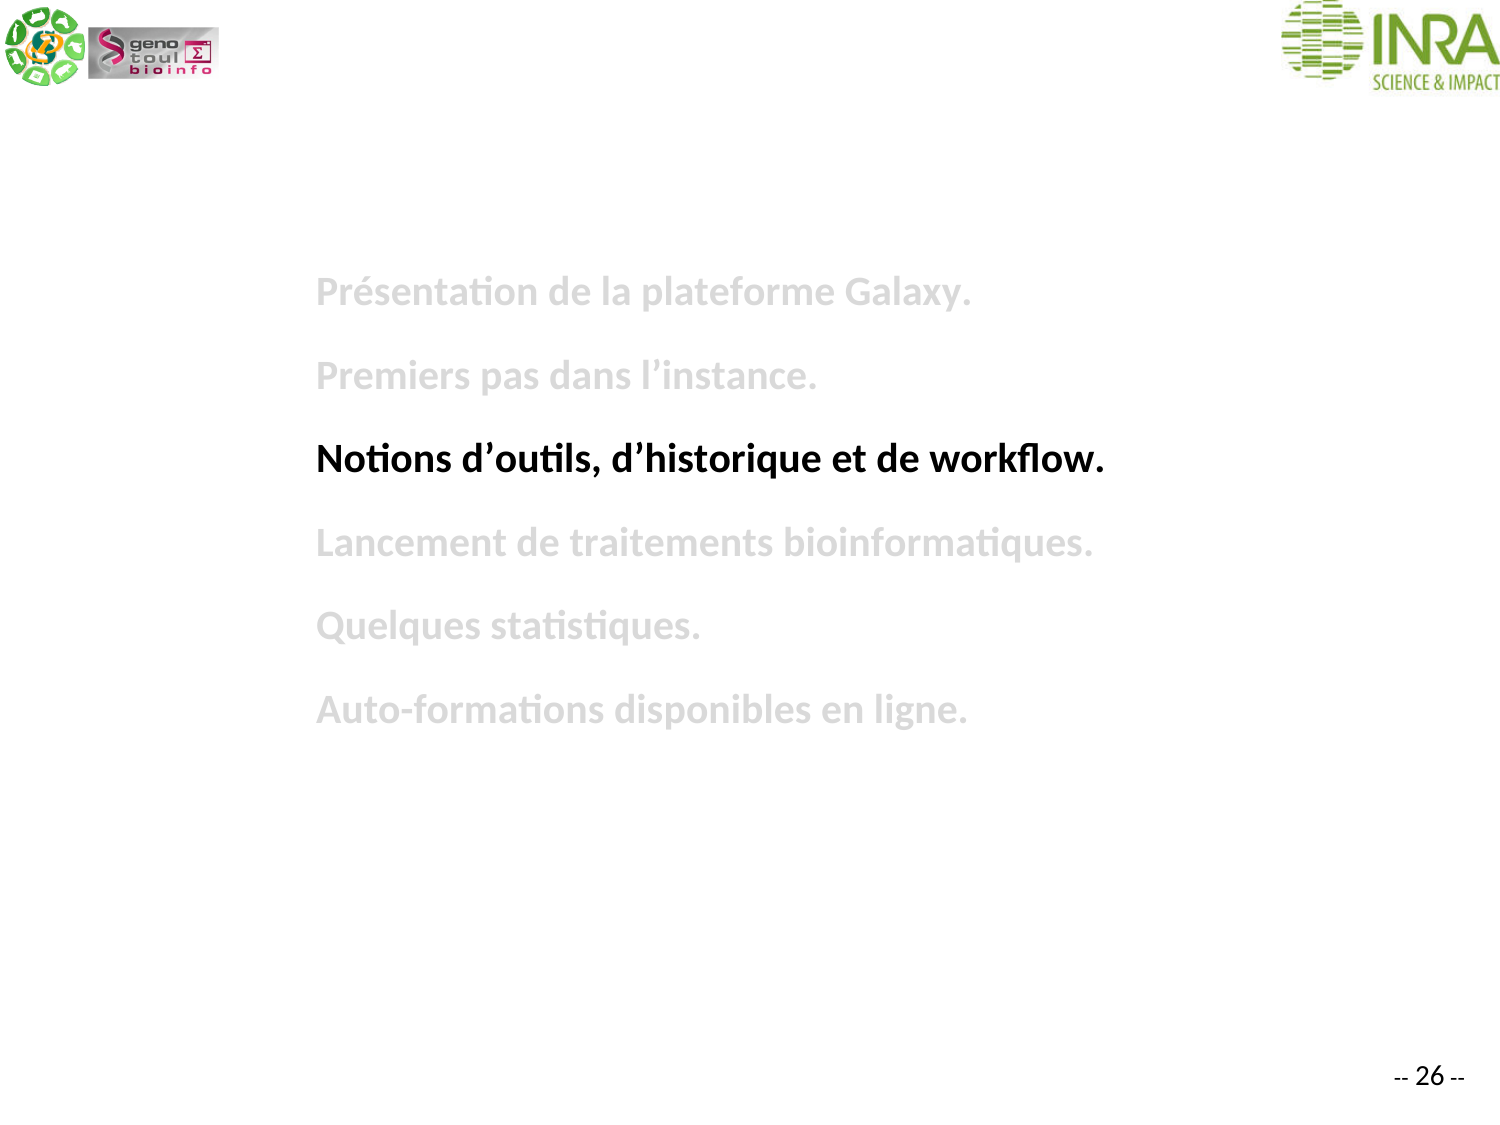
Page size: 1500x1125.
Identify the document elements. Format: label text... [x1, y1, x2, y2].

picture [5, 7, 85, 86]
picture [1281, 0, 1500, 110]
picture [88, 27, 219, 79]
text_box Présentation de la plateforme Galaxy. Premiers pas dans l’instance. Notions d’outils, d’historique et de workflow. Lancement de traitements bioinformatiques. Quelques statistiques. Auto-formations disponibles en ligne. [301, 267, 1400, 992]
